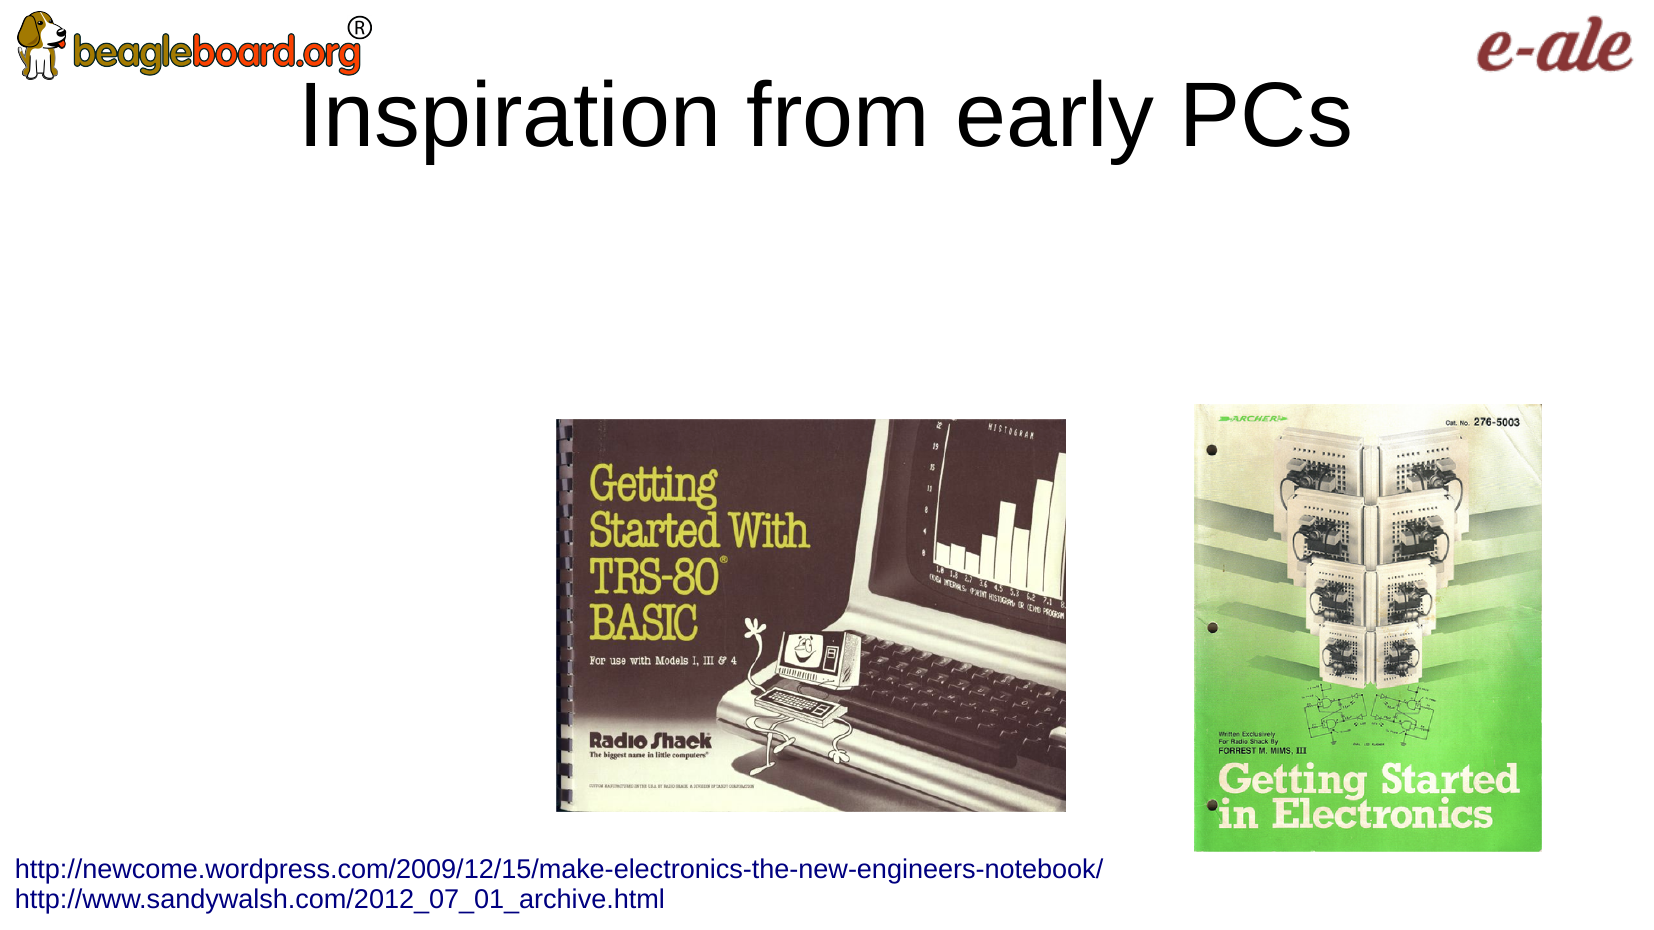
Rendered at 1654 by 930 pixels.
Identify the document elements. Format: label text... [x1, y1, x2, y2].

picture [556, 419, 1066, 812]
picture [1475, 14, 1636, 74]
picture [1194, 404, 1542, 846]
picture [17, 11, 372, 80]
text_box http://newcome.wordpress.com/2009/12/15/make-electronics-the-new-engineers-notebook/ http://www.sandywalsh.com/2012_07_01_archive.html [0, 846, 1548, 922]
title Inspiration from early PCs [82, 37, 1571, 193]
